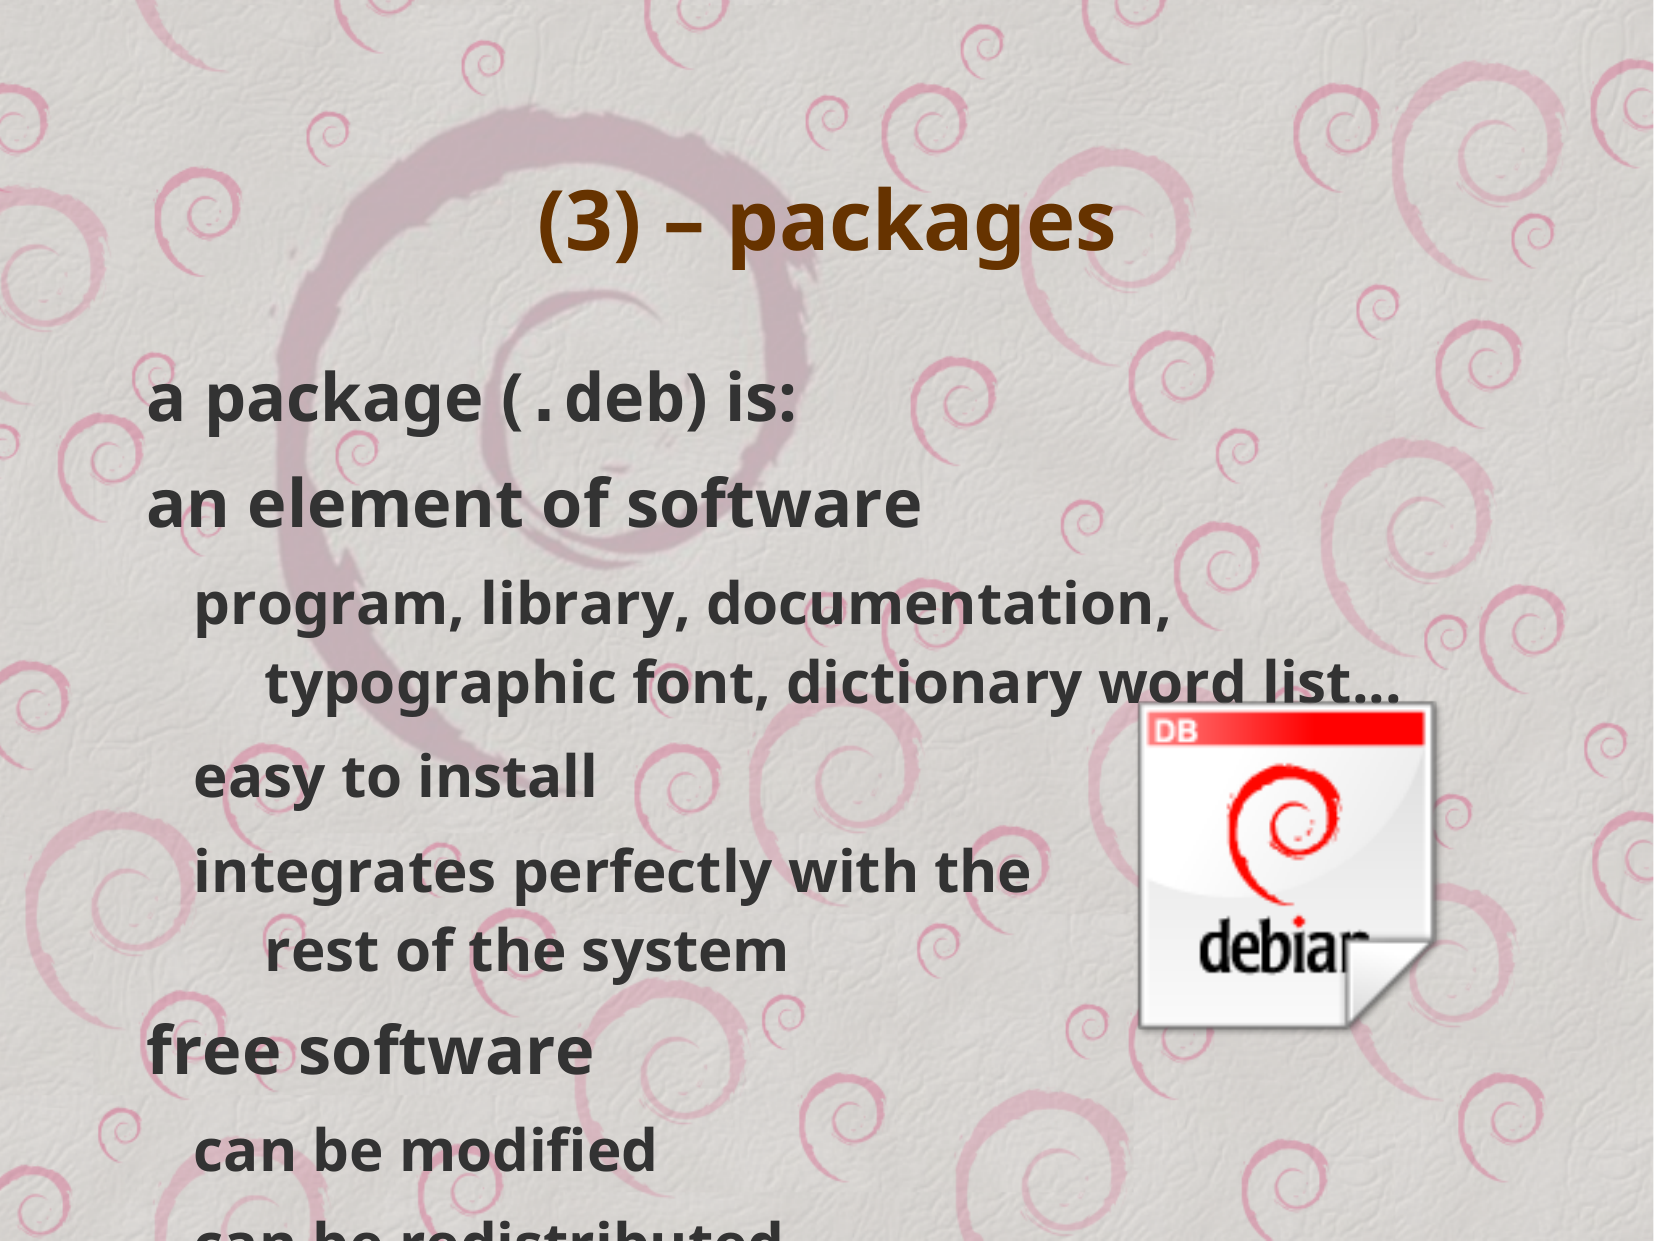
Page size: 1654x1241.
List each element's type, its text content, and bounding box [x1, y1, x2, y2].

list a package (.deb) is: an element of software program, library, documentation, typographic font, dictionary word list... easy to install integrates perfectly with the rest of the system free software can be modified can be redistributed [134, 350, 1516, 1160]
title (3) – packages [121, 114, 1534, 322]
picture [0, 0, 1654, 1241]
